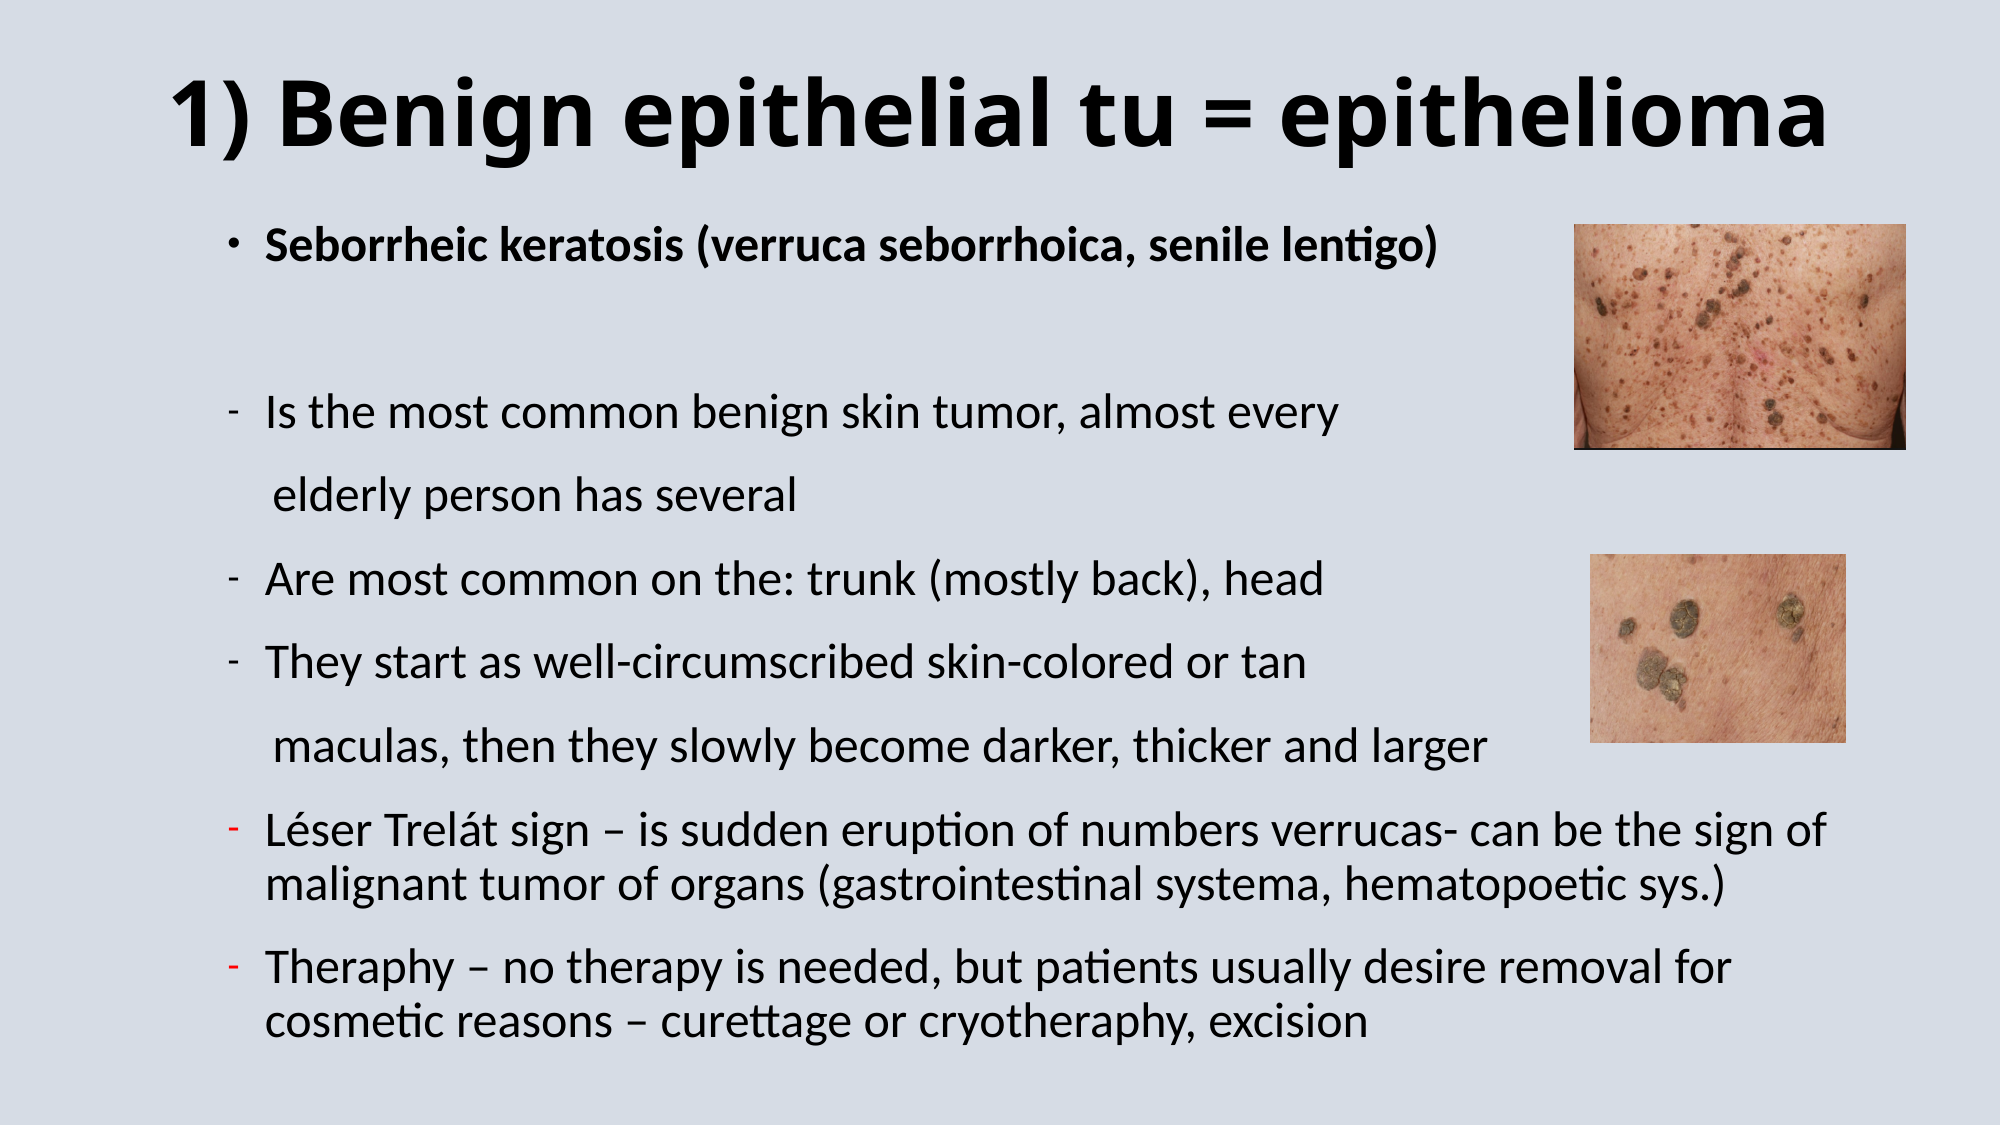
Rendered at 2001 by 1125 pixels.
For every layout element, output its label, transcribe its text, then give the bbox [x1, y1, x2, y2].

title 1) Benign epithelial tu = epithelioma [137, 59, 1863, 210]
picture [1590, 554, 1846, 743]
picture [1574, 224, 1906, 451]
list Seborrheic keratosis (verruca seborrhoica, senile lentigo) Is the most common benign skin tumor, almost every elderly person has several Are most common on the: trunk (mostly back), head They start as well-circumscribed skin-colored or tan maculas, then they slowly become darker, thicker and larger Léser Trelát sign – is sudden eruption of numbers verrucas- can be the sign of malignant tumor of organs (gastrointestinal systema, hematopoetic sys.) Theraphy – no therapy is needed, but patients usually desire removal for cosmetic reasons – curettage or cryotheraphy, excision [137, 210, 1863, 925]
